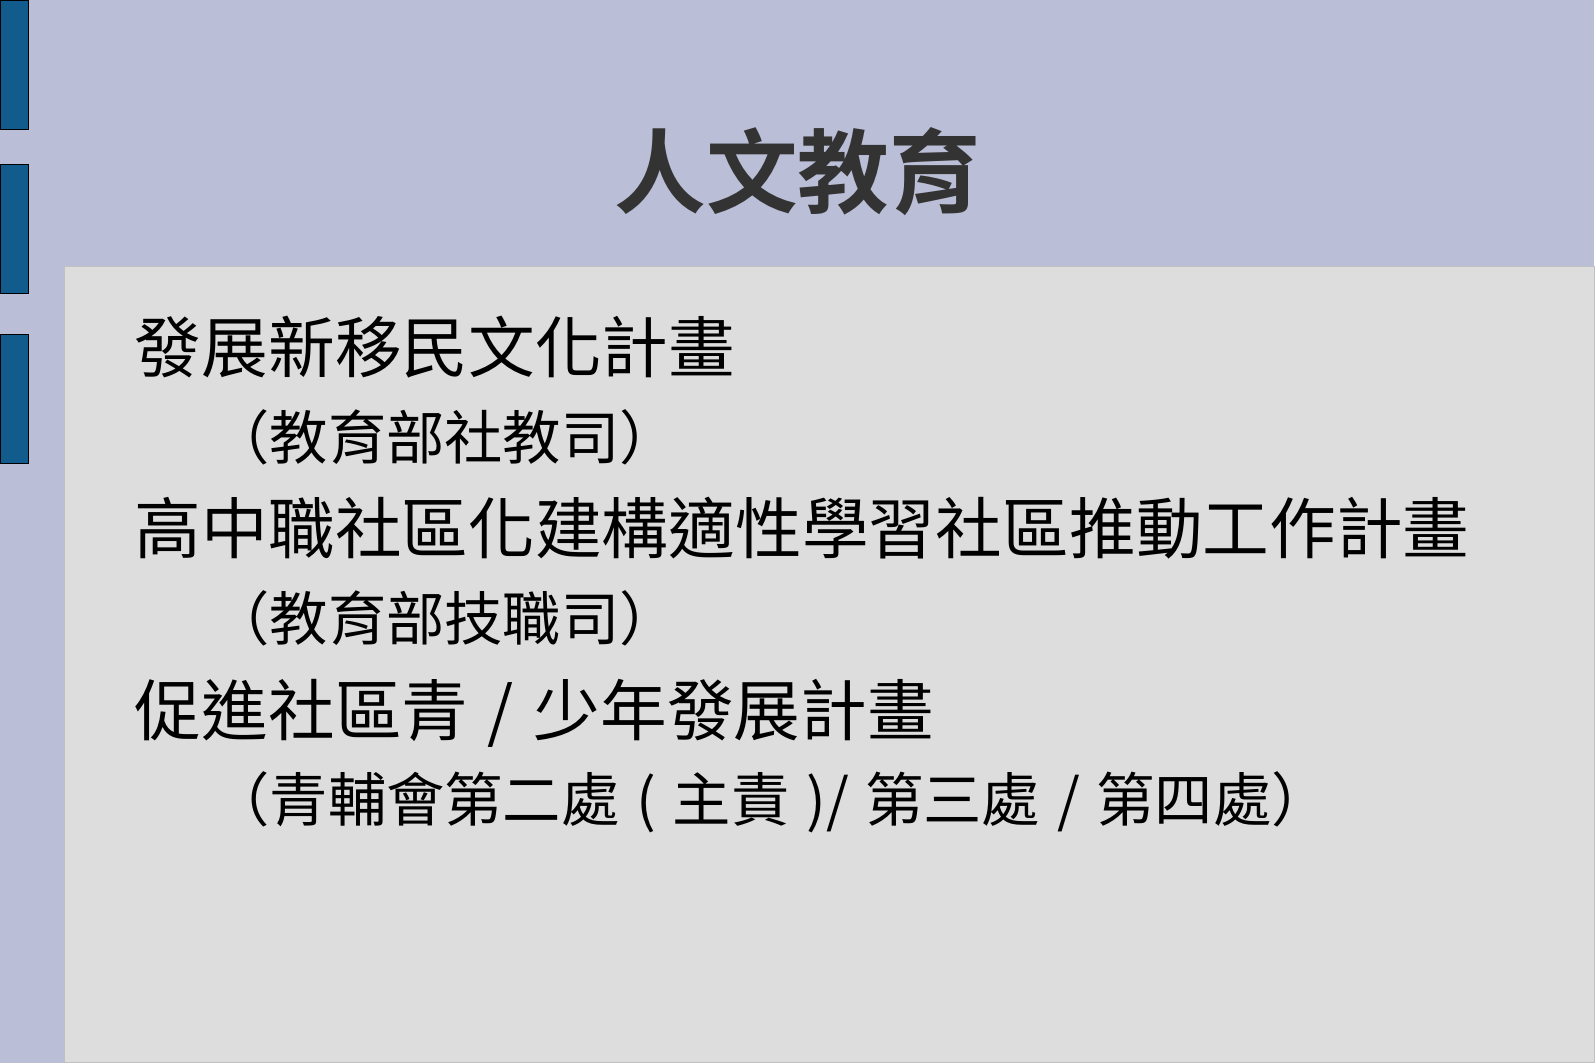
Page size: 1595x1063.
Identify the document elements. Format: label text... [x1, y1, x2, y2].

list 發展新移民文化計畫 （教育部社教司） 高中職社區化建構適性學習社區推動工作計畫 （教育部技職司） 促進社區青/少年發展計畫 （青輔會第二處(主責)/第三處/第四處） [117, 295, 1479, 966]
title 人文教育 [117, 78, 1479, 256]
